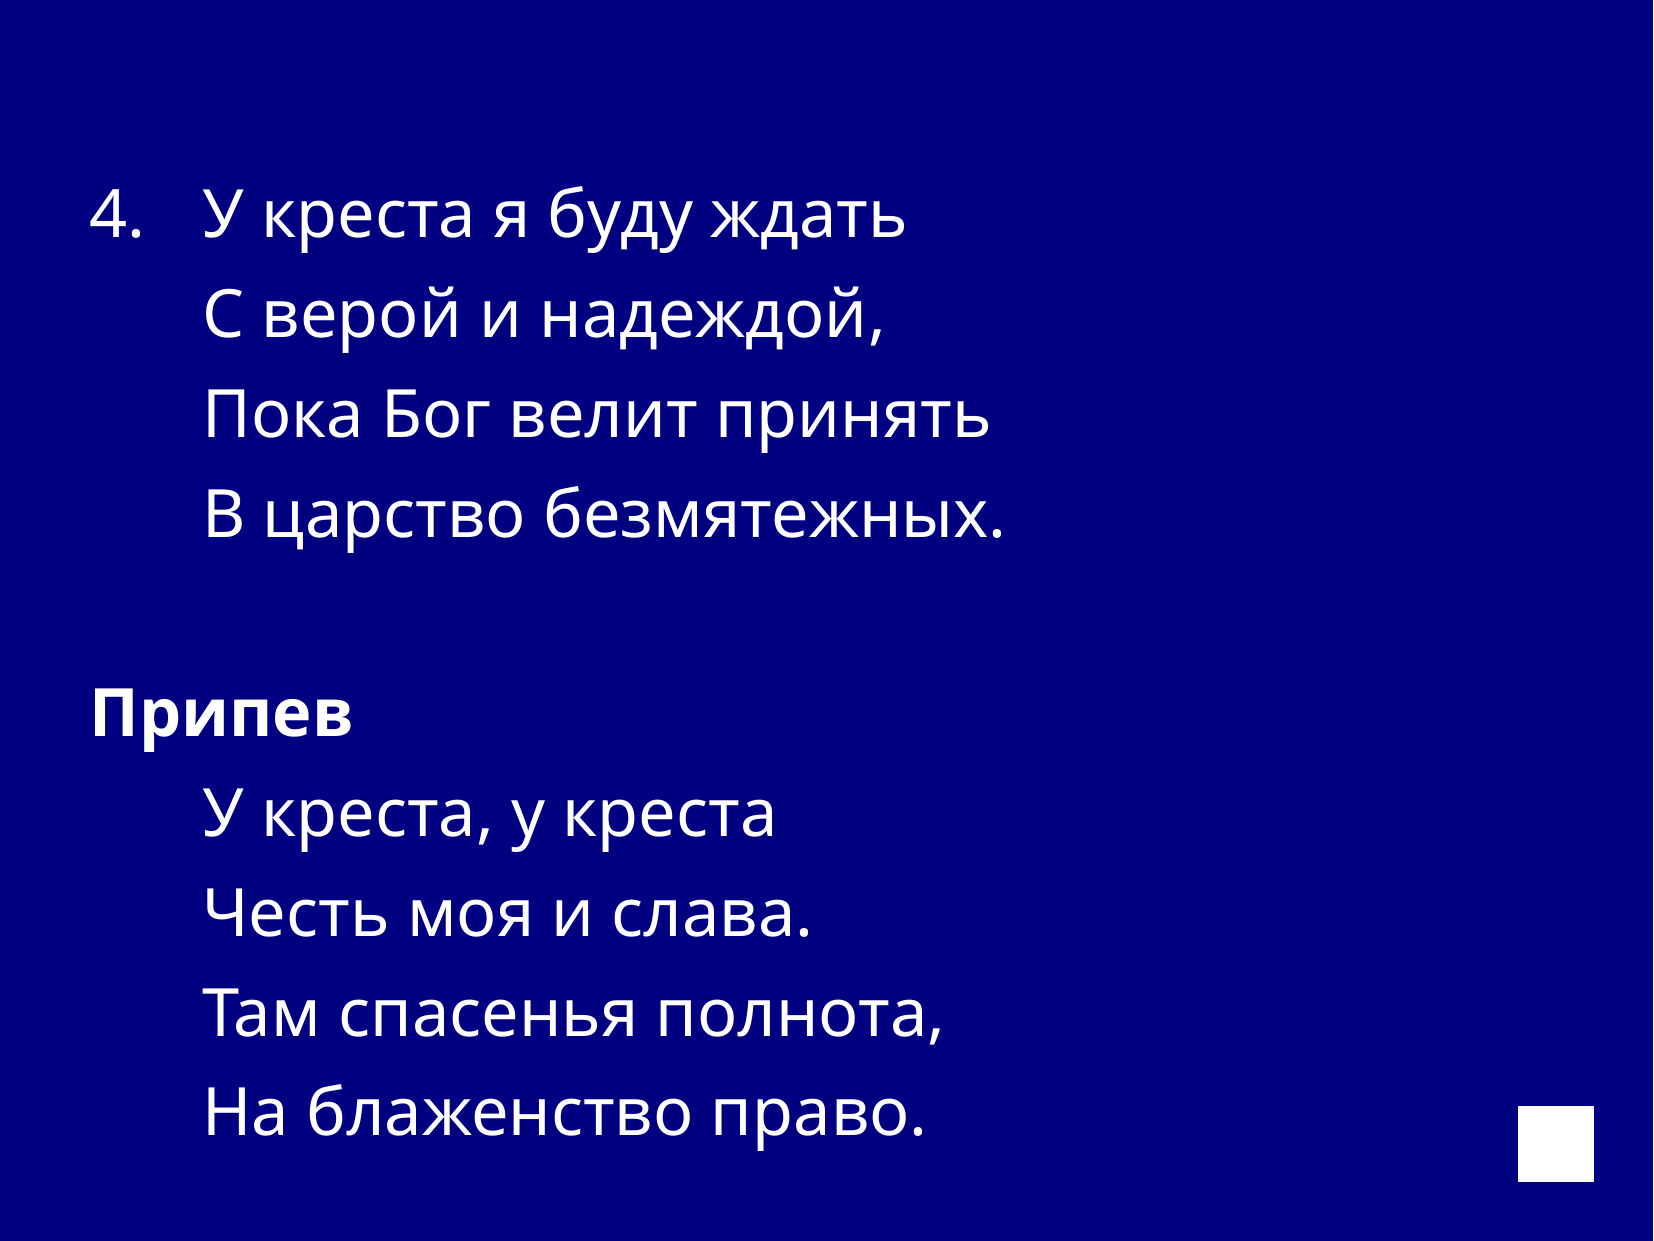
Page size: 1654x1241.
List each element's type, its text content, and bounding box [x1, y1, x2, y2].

text_box [1518, 1106, 1594, 1182]
text_box 4. У креста я буду ждать С верой и надеждой, Пока Бог велит принять В царство безмятежных. Припев У креста, у креста Честь моя и слава. Там спасенья полнота, На блаженство право. [75, 150, 1576, 1163]
